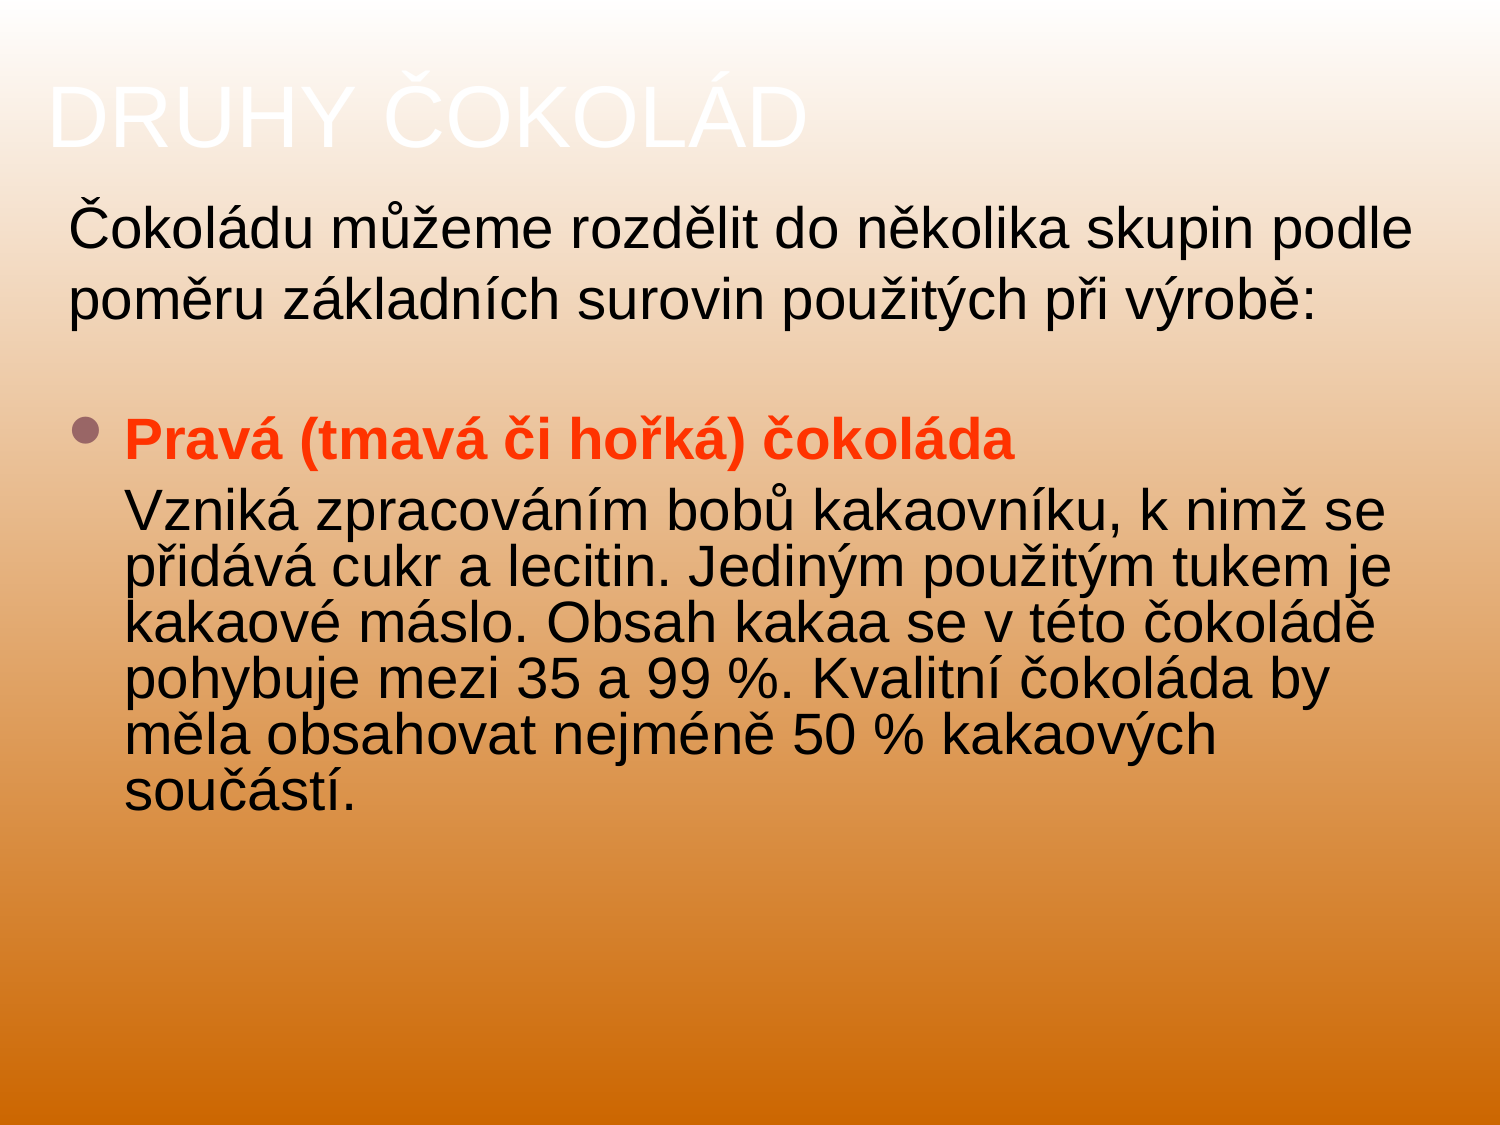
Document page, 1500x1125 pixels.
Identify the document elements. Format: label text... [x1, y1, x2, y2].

title DRUHY ČOKOLÁD [31, 37, 1347, 188]
list Čokoládu můžeme rozdělit do několika skupin podle poměru základních surovin použitých při výrobě: Pravá (tmavá či hořká) čokoláda Vzniká zpracováním bobů kakaovníku, k nimž se přidává cukr a lecitin. Jediným použitým tukem je kakaové máslo. Obsah kakaa se v této čokoládě pohybuje mezi 35 a 99 %. Kvalitní čokoláda by měla obsahovat nejméně 50 % kakaových součástí. [53, 196, 1448, 1125]
